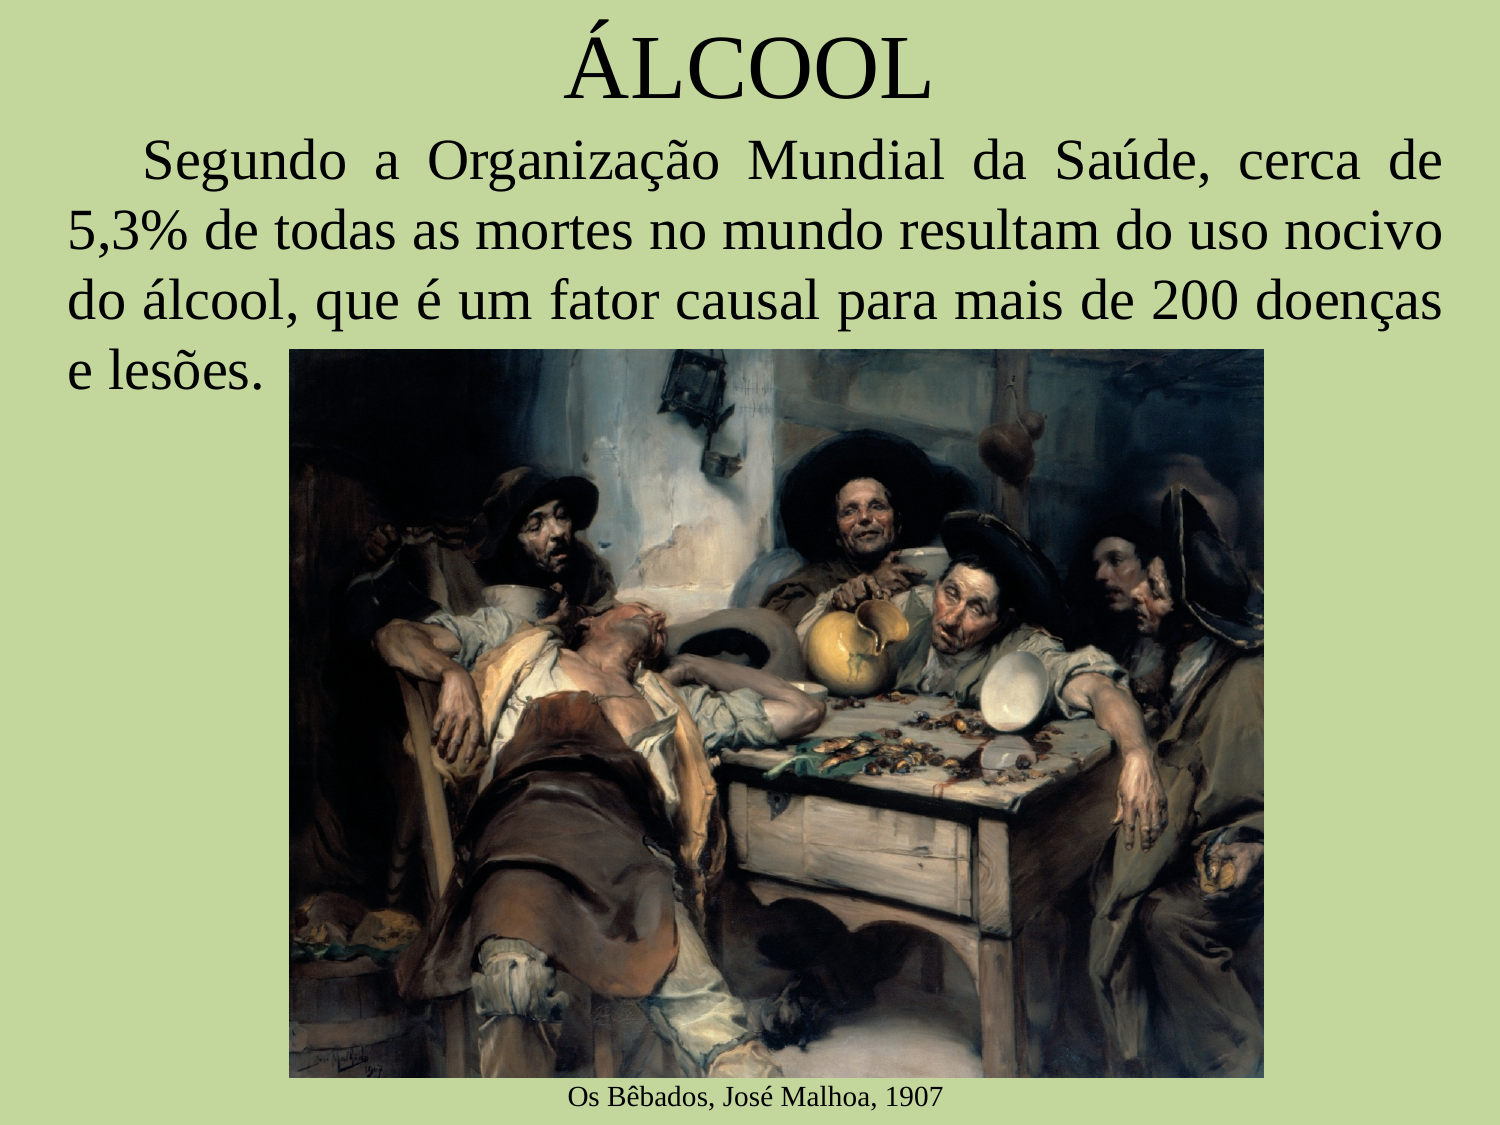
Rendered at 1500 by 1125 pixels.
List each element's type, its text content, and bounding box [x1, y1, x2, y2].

picture [289, 349, 1264, 1070]
text_box ÁLCOOL [0, 0, 1500, 125]
text_box Segundo a Organização Mundial da Saúde, cerca de 5,3% de todas as mortes no mundo resultam do uso nocivo do álcool, que é um fator causal para mais de 200 doenças e lesões. [53, 125, 1459, 409]
text_box Os Bêbados, José Malhoa, 1907 [100, 1070, 1412, 1121]
